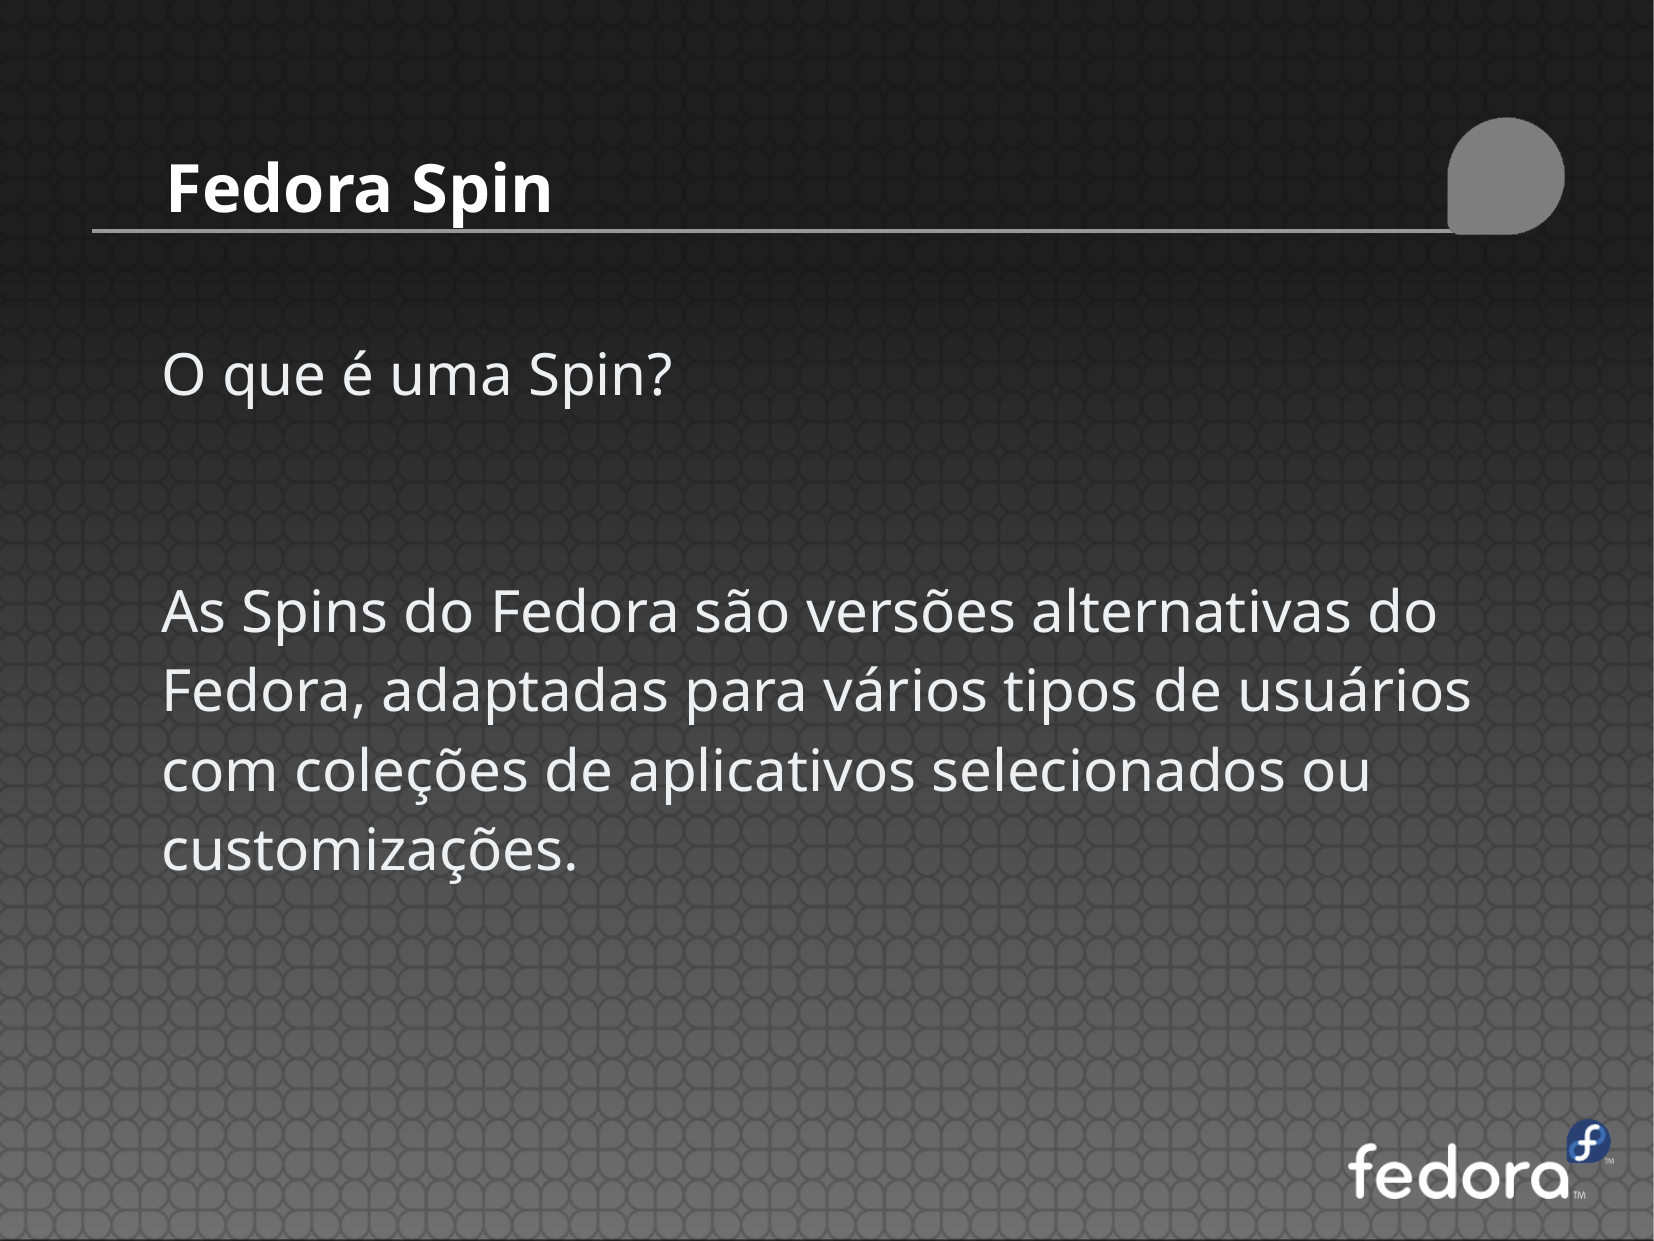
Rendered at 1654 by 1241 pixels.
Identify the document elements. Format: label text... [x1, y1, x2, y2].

picture [0, 0, 1654, 1241]
text_box O que é uma Spin? As Spins do Fedora são versões alternativas do Fedora, adaptadas para vários tipos de usuários com coleções de aplicativos selecionados ou customizações. [146, 325, 1490, 1105]
title Fedora Spin [165, 118, 1654, 256]
